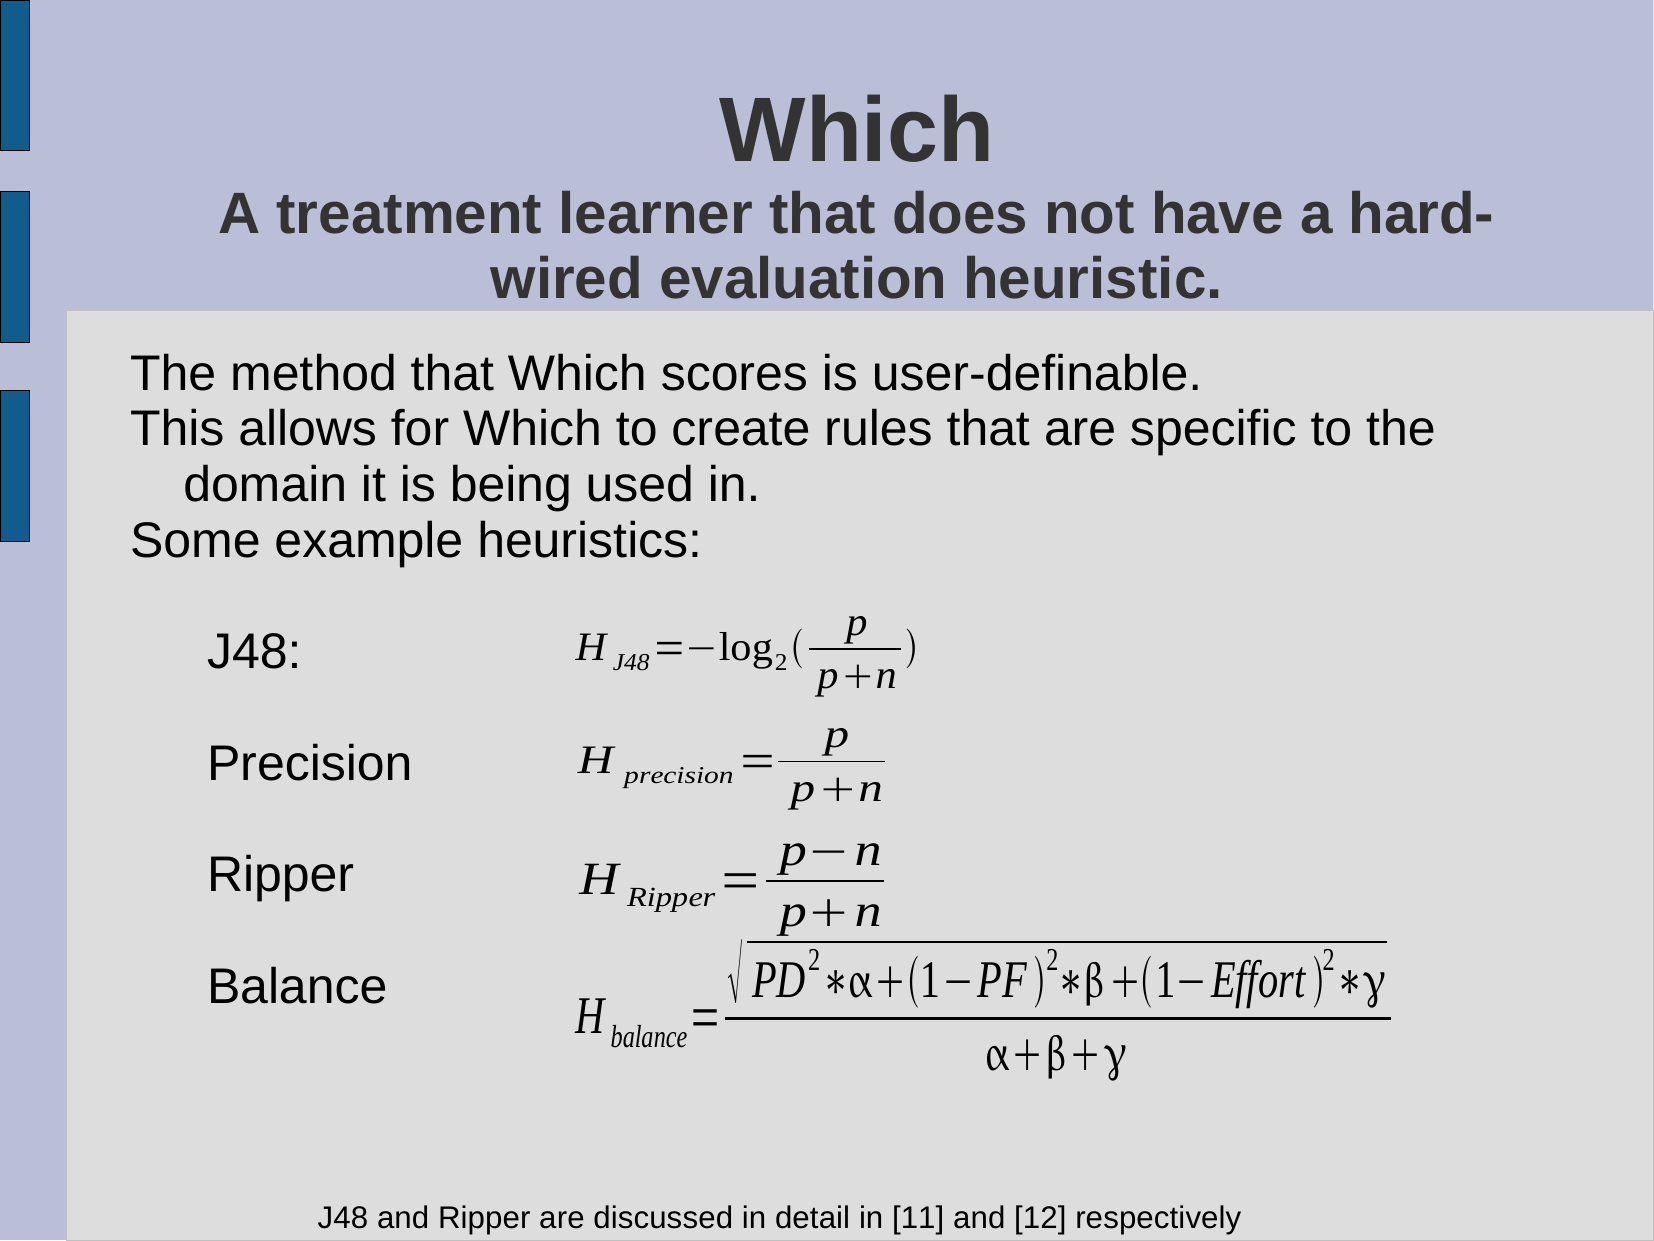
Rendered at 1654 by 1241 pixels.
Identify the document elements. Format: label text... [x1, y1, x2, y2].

list The method that Which scores is user-definable. This allows for Which to create rules that are specific to the domain it is being used in. Some example heuristics: J48: Precision Ripper Balance [112, 344, 1535, 1127]
chart [562, 600, 928, 699]
title Which A treatment learner that does not have a hard-wired evaluation heuristic. [121, 76, 1534, 313]
text_box J48 and Ripper are discussed in detail in [11] and [12] respectively [300, 1200, 1351, 1238]
chart [562, 825, 1402, 1088]
chart [562, 712, 901, 811]
